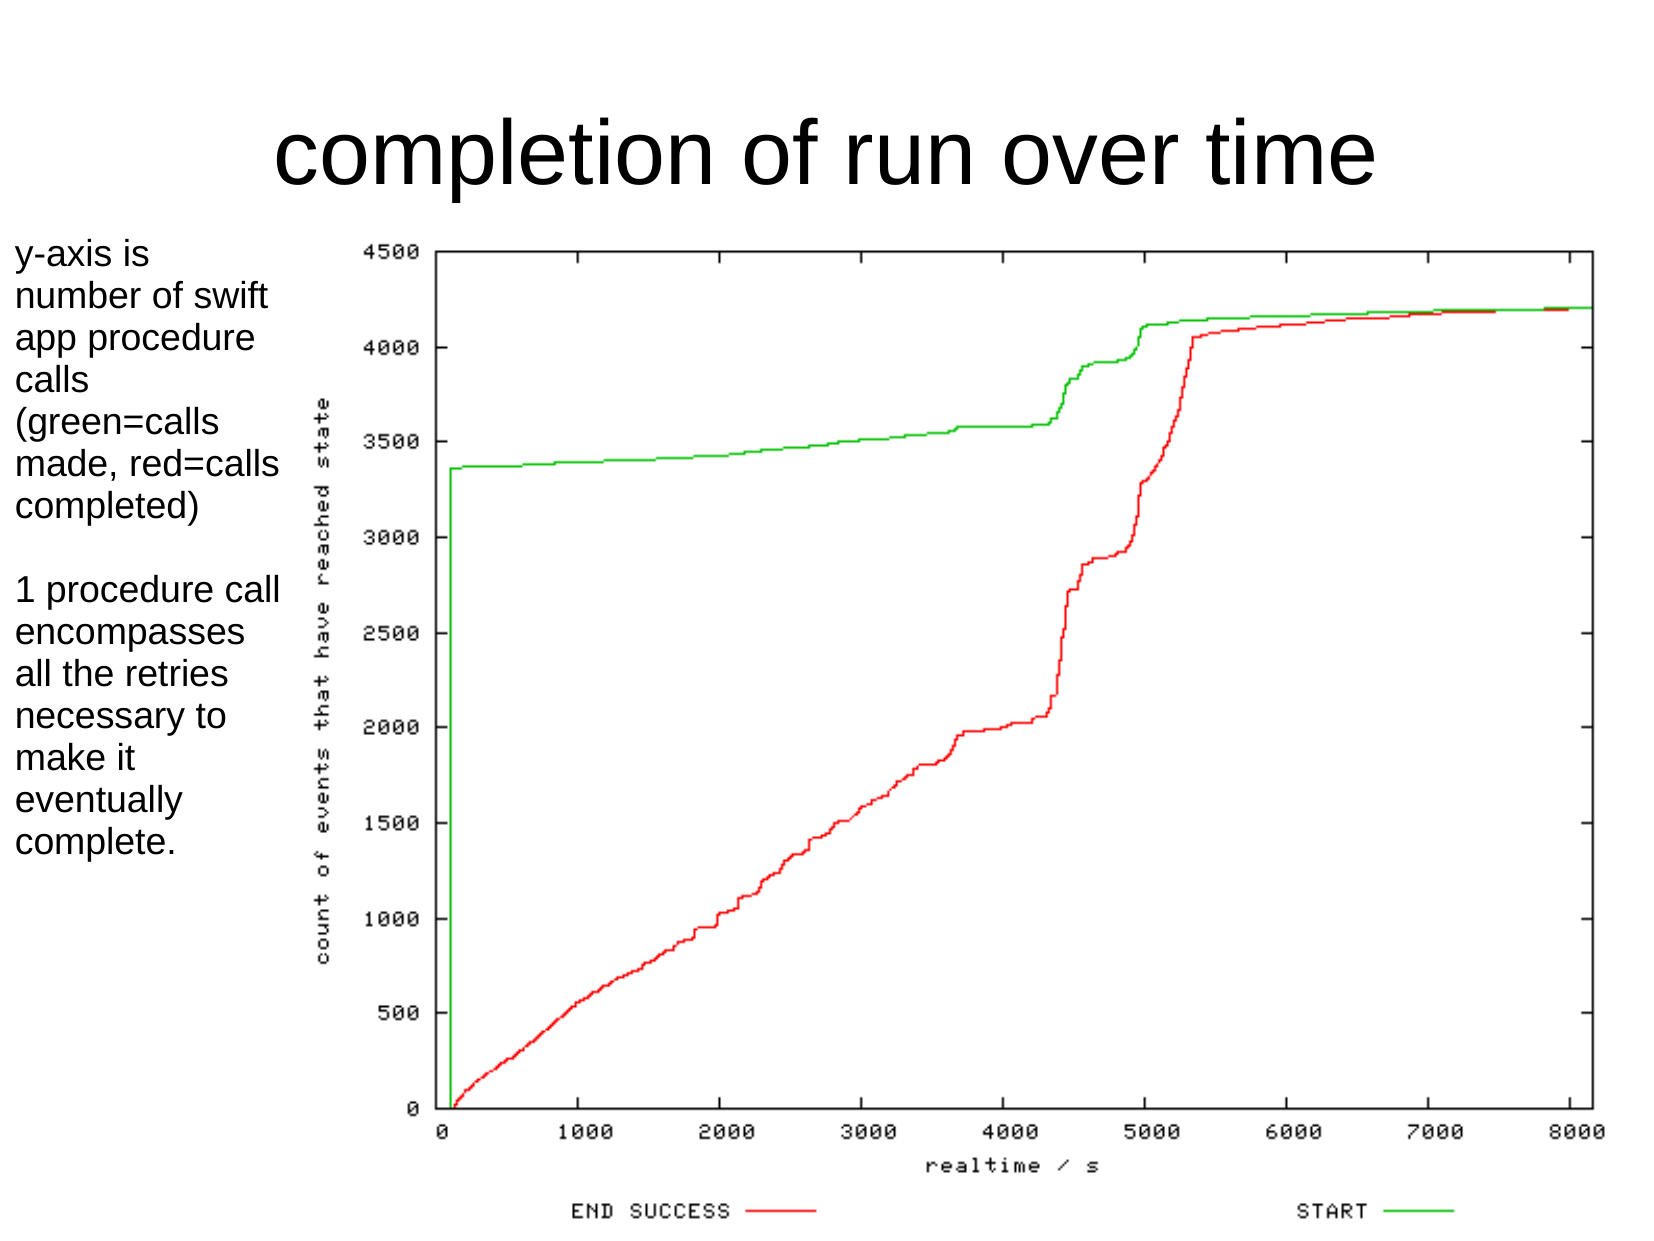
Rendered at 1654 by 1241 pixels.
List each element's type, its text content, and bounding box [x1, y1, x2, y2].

text_box y-axis is number of swift app procedure calls (green=calls made, red=calls completed) 1 procedure call encompasses all the retries necessary to make it eventually complete. [0, 225, 301, 890]
title completion of run over time [82, 49, 1571, 225]
picture [300, 224, 1634, 1225]
